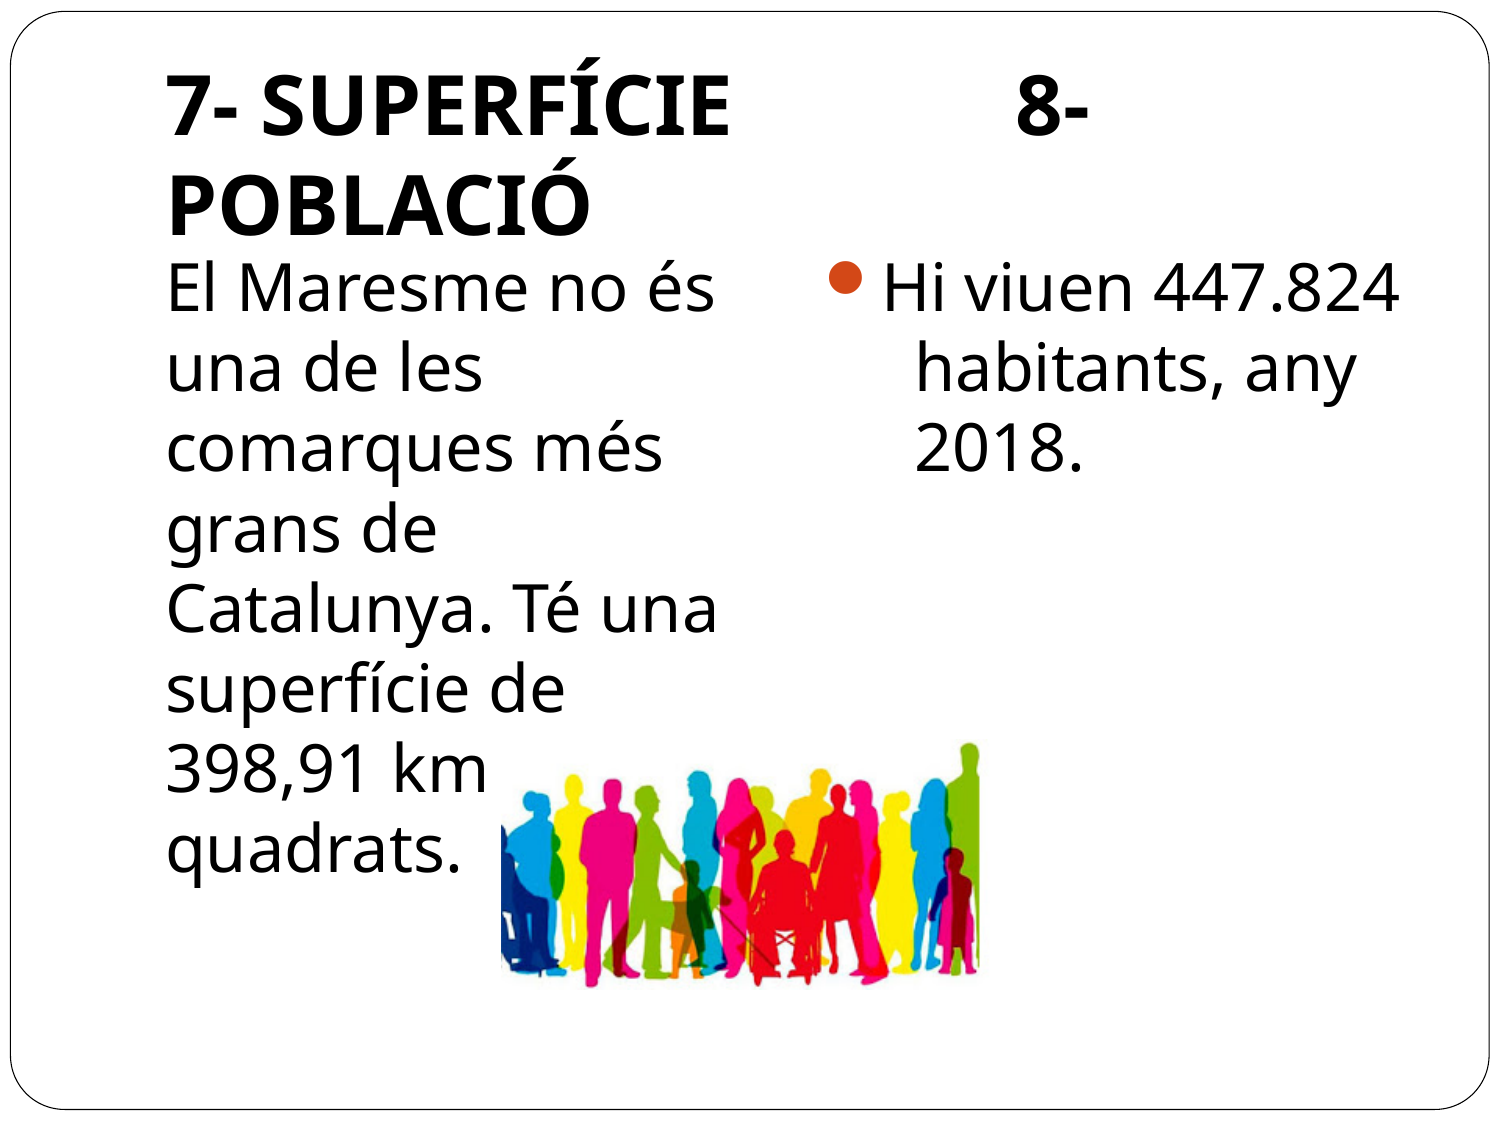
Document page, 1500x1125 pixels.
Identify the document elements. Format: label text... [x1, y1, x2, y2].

list El Maresme no és una de les comarques més grans de Catalunya. Té una superfície de 398,91 km quadrats. [150, 237, 766, 988]
title 7- SUPERFÍCIE 8- POBLACIÓ [150, 45, 1426, 233]
list Hi viuen 447.824 habitants, any 2018. [809, 237, 1425, 988]
picture [501, 739, 1302, 990]
